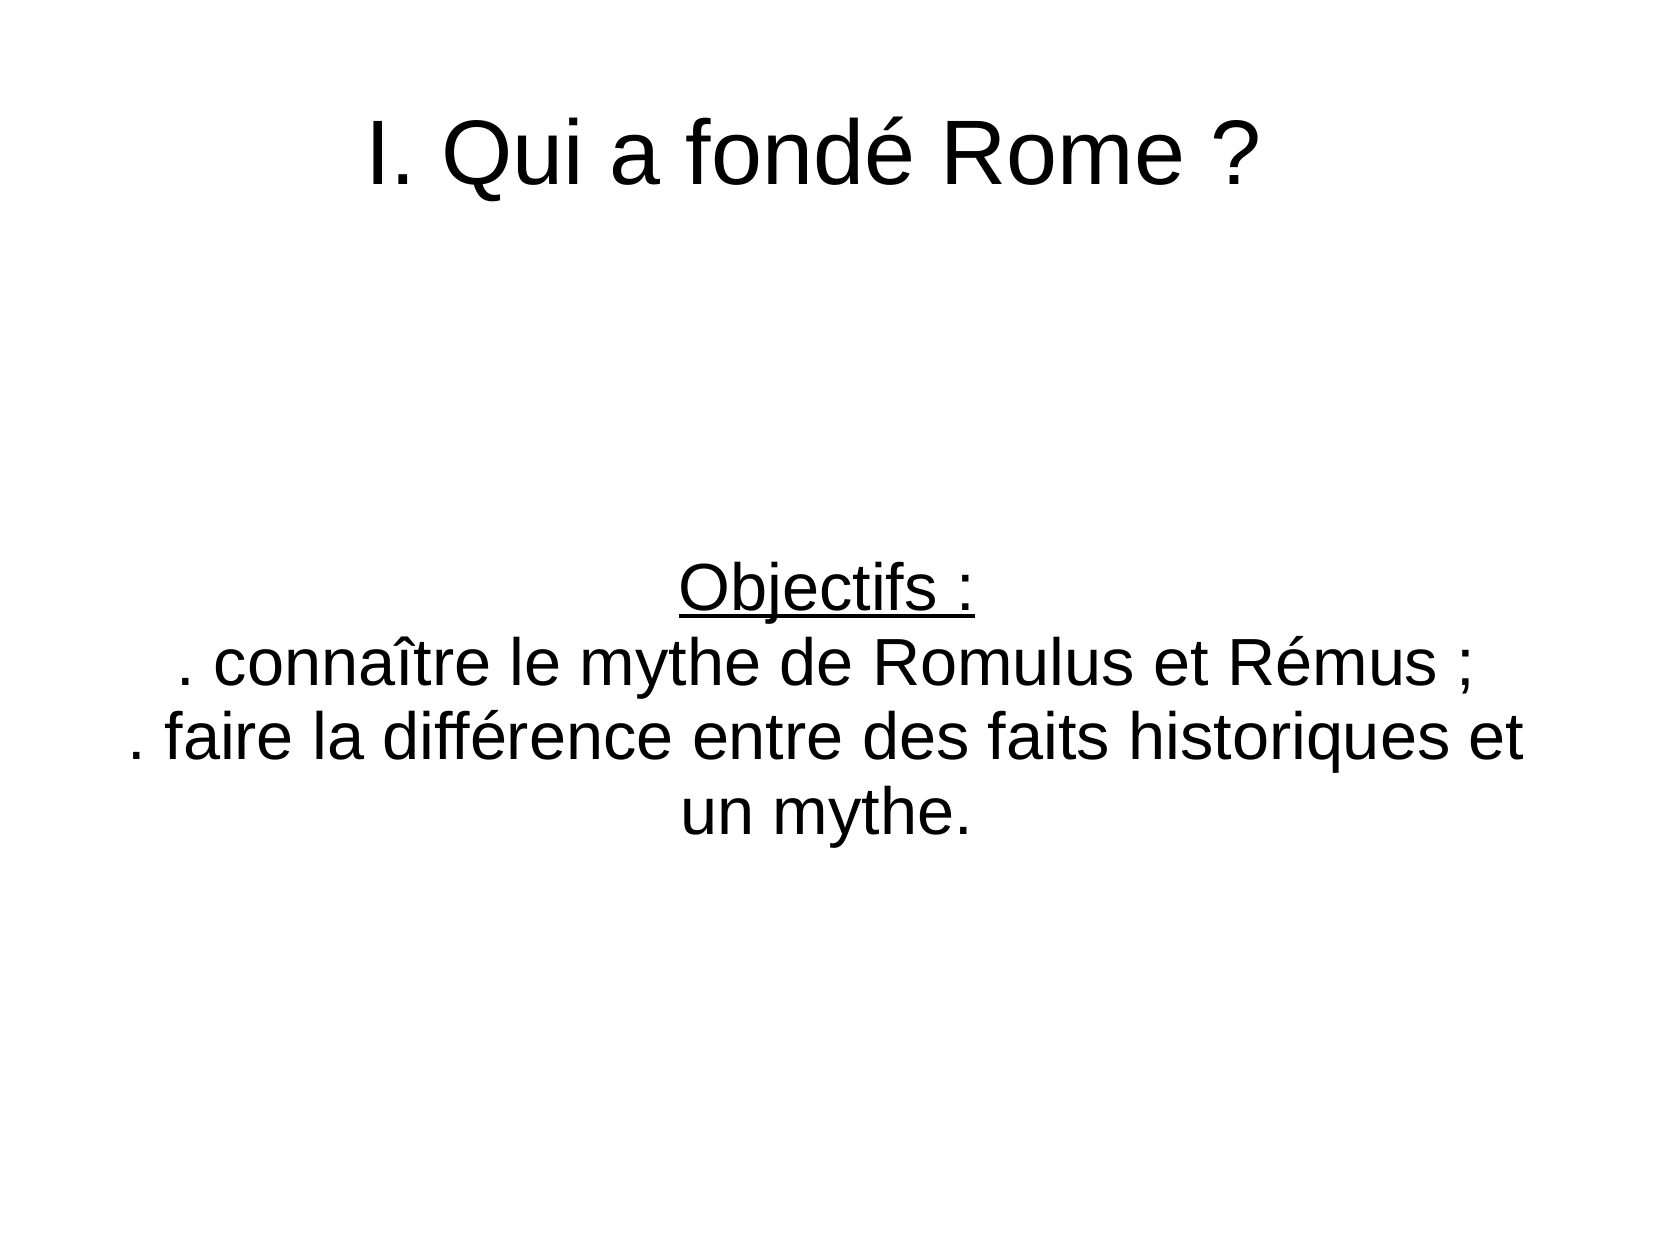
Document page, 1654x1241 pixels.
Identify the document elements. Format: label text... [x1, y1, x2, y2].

subtitle Objectifs : . connaître le mythe de Romulus et Rémus ; . faire la différence entre des faits historiques et un mythe. [82, 297, 1571, 1102]
title I. Qui a fondé Rome ? [82, 56, 1571, 250]
